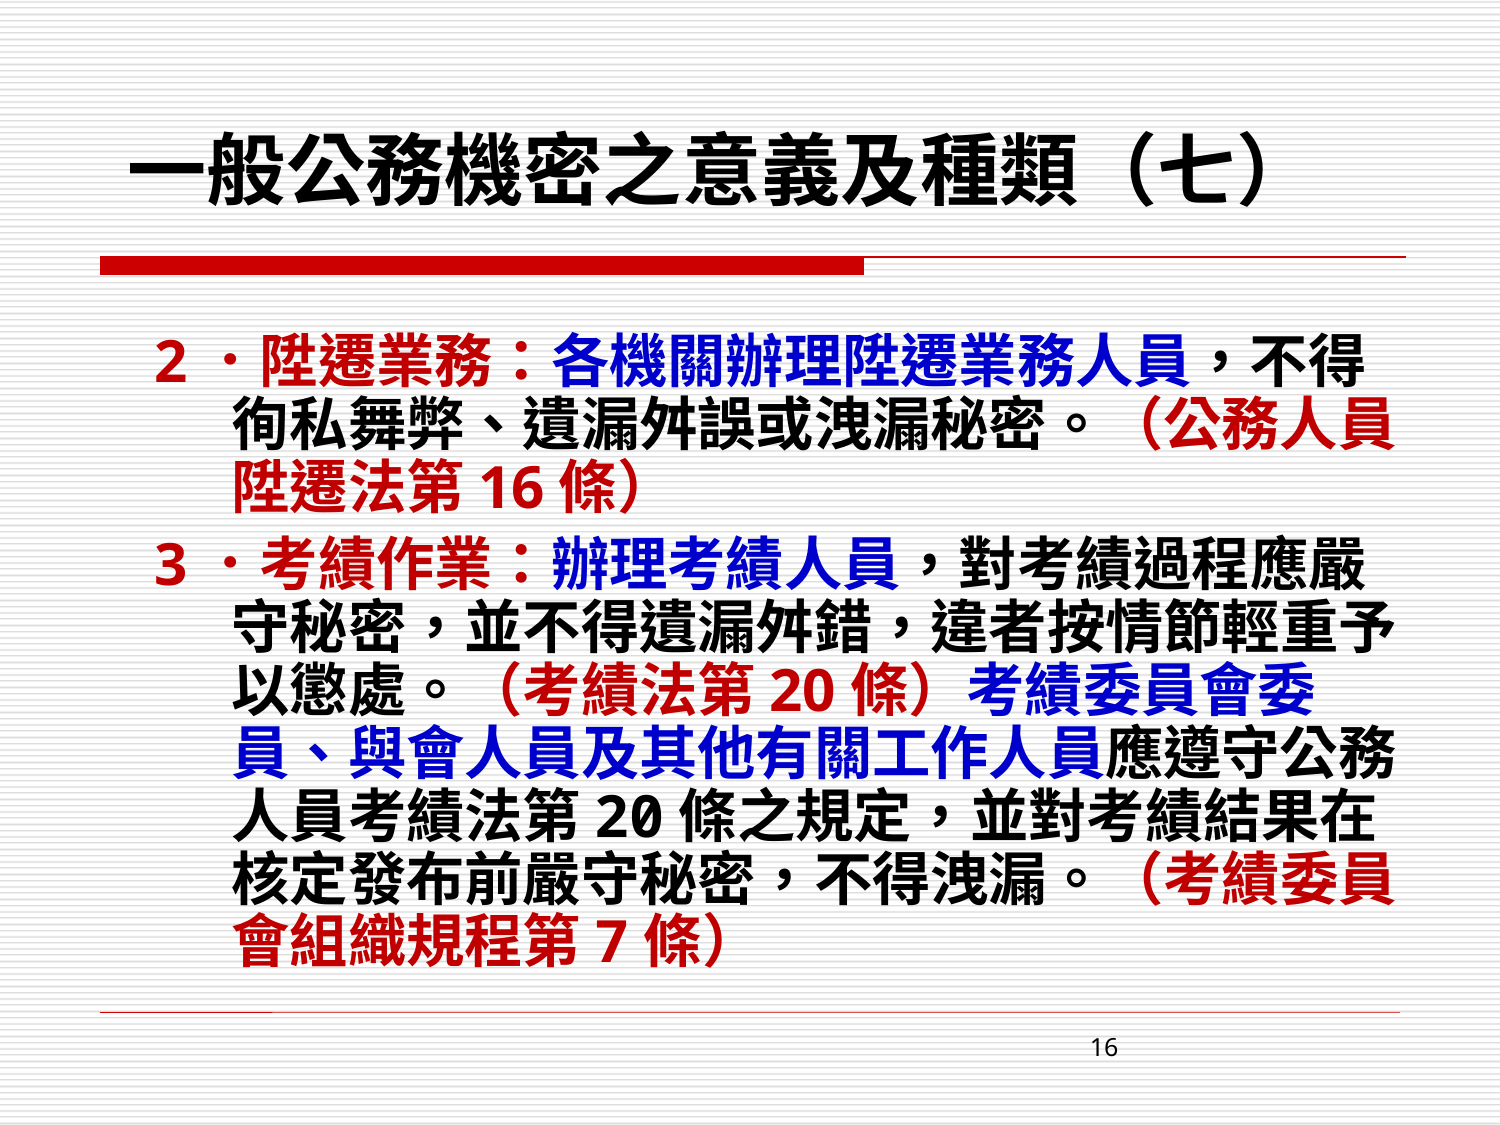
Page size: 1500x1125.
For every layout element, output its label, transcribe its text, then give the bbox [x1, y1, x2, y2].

list 2．陞遷業務：各機關辦理陞遷業務人員，不得徇私舞弊、遺漏舛誤或洩漏秘密。（公務人員陞遷法第16條） 3．考績作業：辦理考績人員，對考績過程應嚴守秘密，並不得遺漏舛錯，違者按情節輕重予以懲處。（考績法第20條）考績委員會委員、與會人員及其他有關工作人員應遵守公務人員考績法第20條之規定，並對考績結果在核定發布前嚴守秘密，不得洩漏。（考績委員會組織規程第7條） [62, 324, 1426, 1075]
title 一般公務機密之意義及種類（七） [112, 62, 1363, 223]
text_box [1074, 1024, 1400, 1103]
